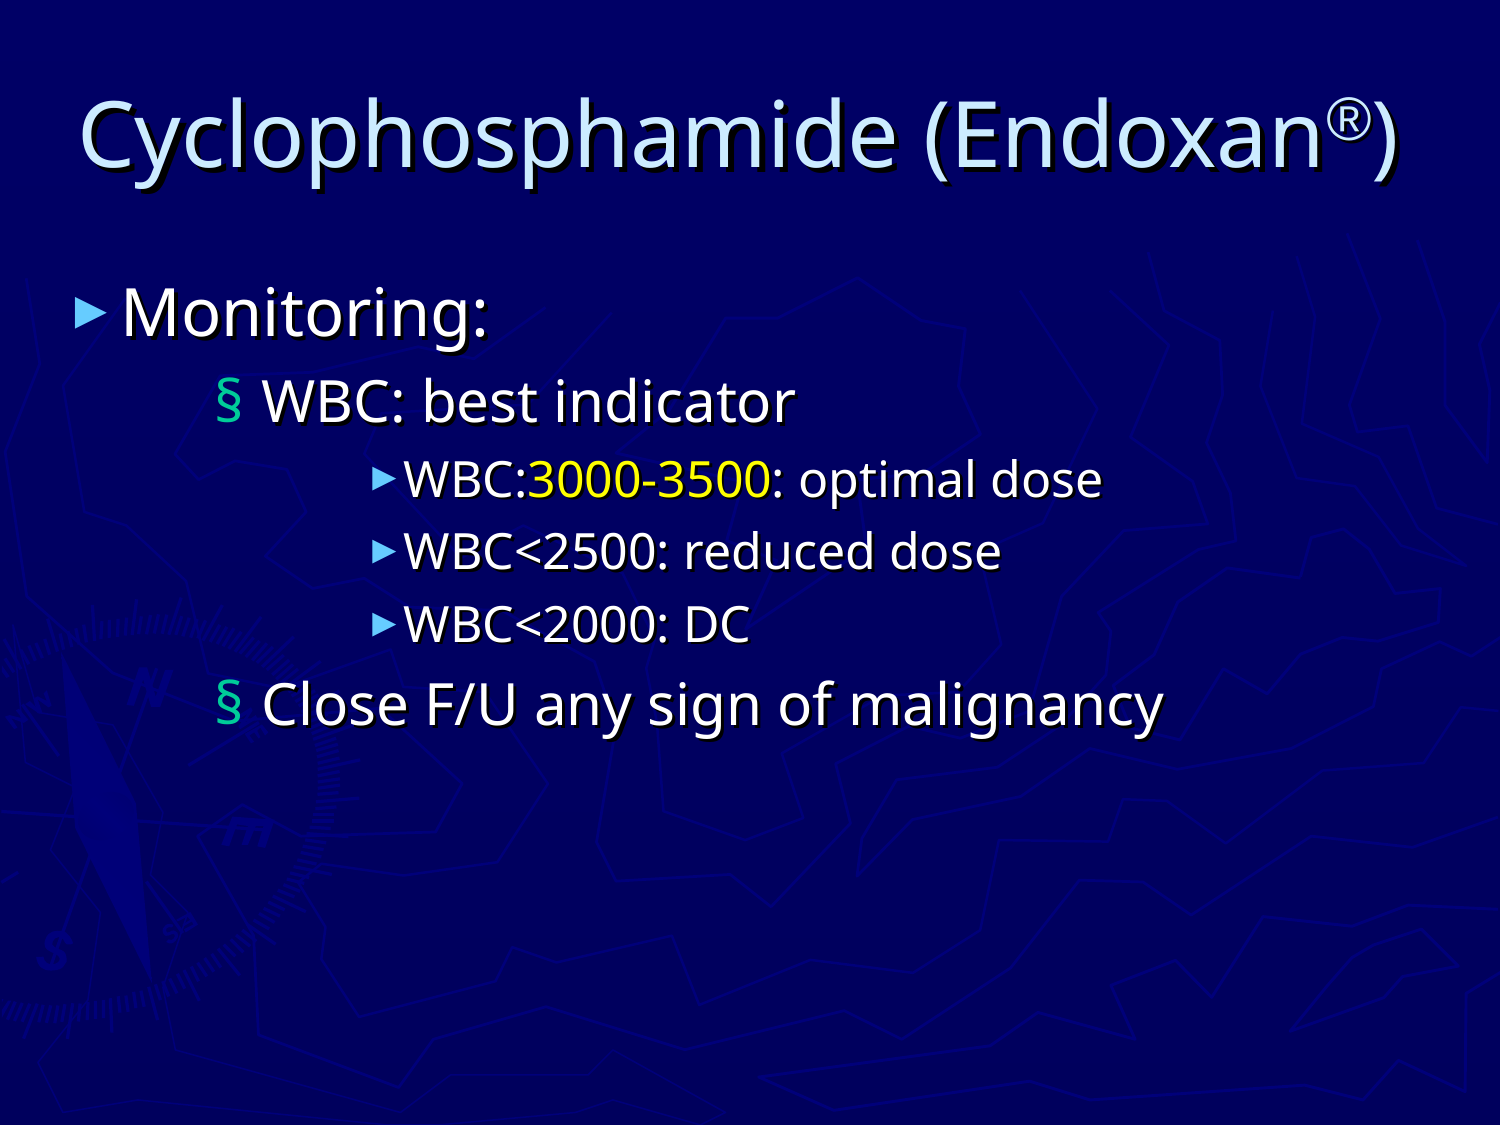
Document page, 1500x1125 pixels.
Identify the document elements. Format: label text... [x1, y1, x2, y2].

list Monitoring: WBC: best indicator WBC:3000-3500: optimal dose WBC<2500: reduced dose WBC<2000: DC Close F/U any sign of malignancy [49, 262, 1451, 1001]
title Cyclophosphamide (Endoxan®) [49, 37, 1451, 225]
